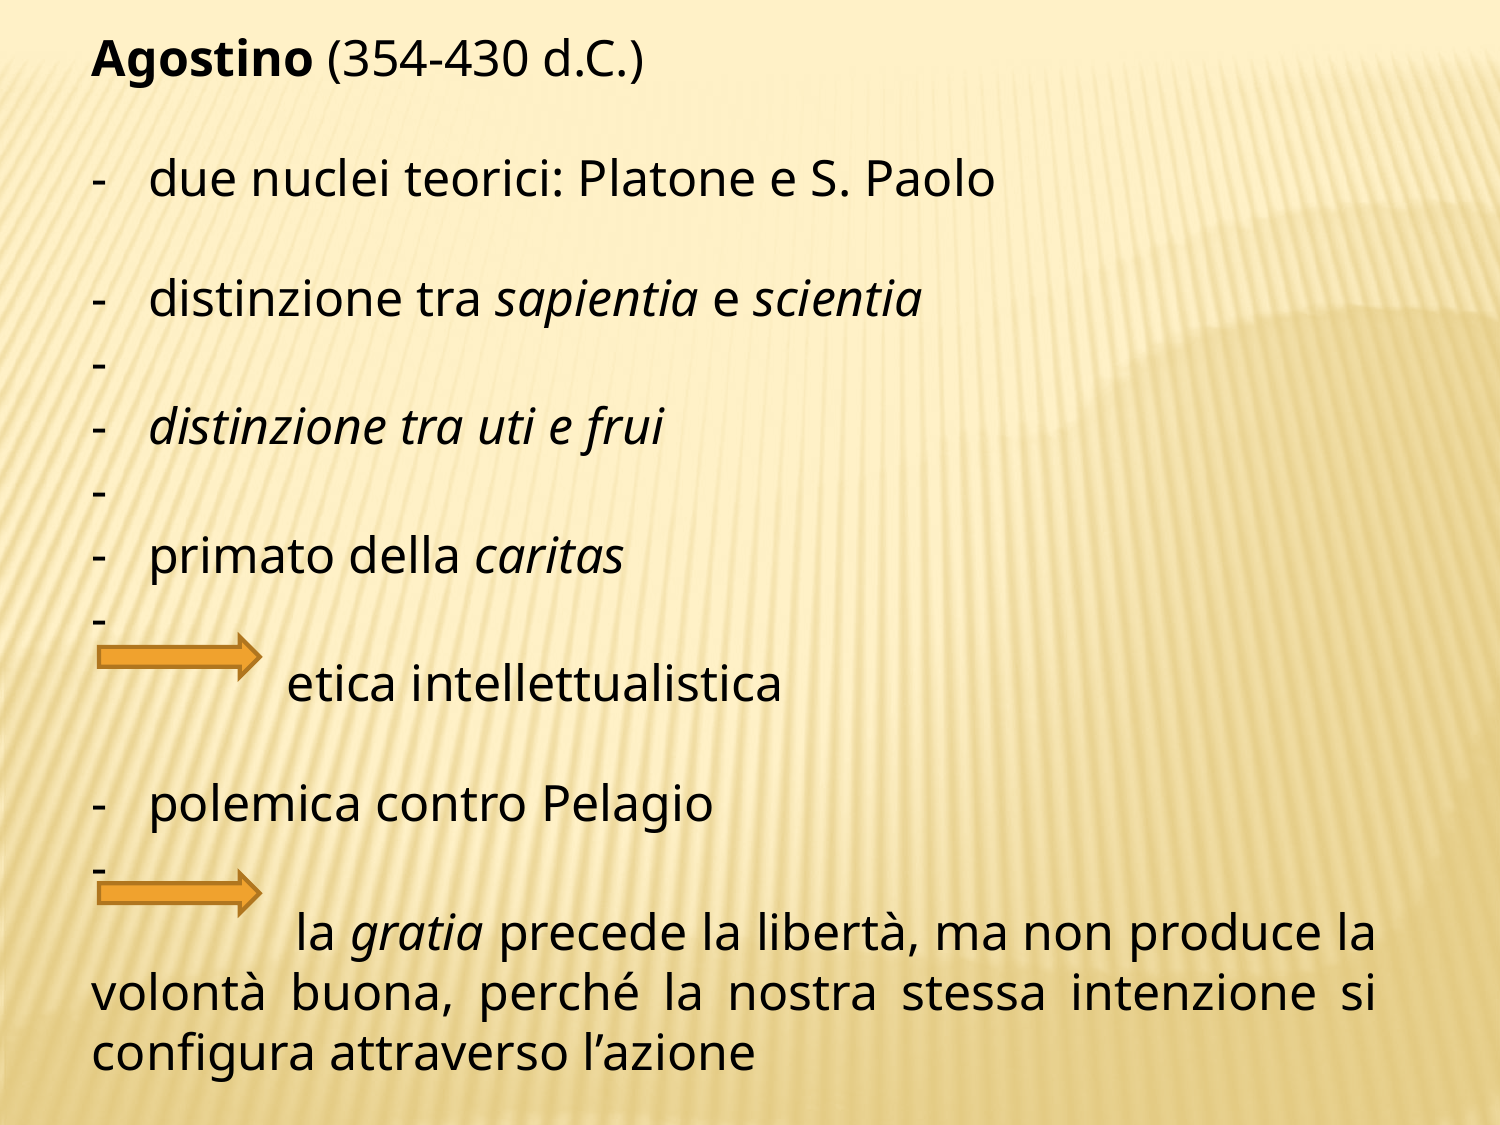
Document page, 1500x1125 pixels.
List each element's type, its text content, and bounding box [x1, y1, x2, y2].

text_box [99, 873, 260, 914]
text_box [99, 636, 260, 677]
text_box Agostino (354-430 d.C.) due nuclei teorici: Platone e S. Paolo distinzione tra sapientia e scientia distinzione tra uti e frui primato della caritas etica intellettualistica polemica contro Pelagio la gratia precede la libertà, ma non produce la volontà buona, perché la nostra stessa intenzione si configura attraverso l’azione [76, 19, 1436, 1065]
